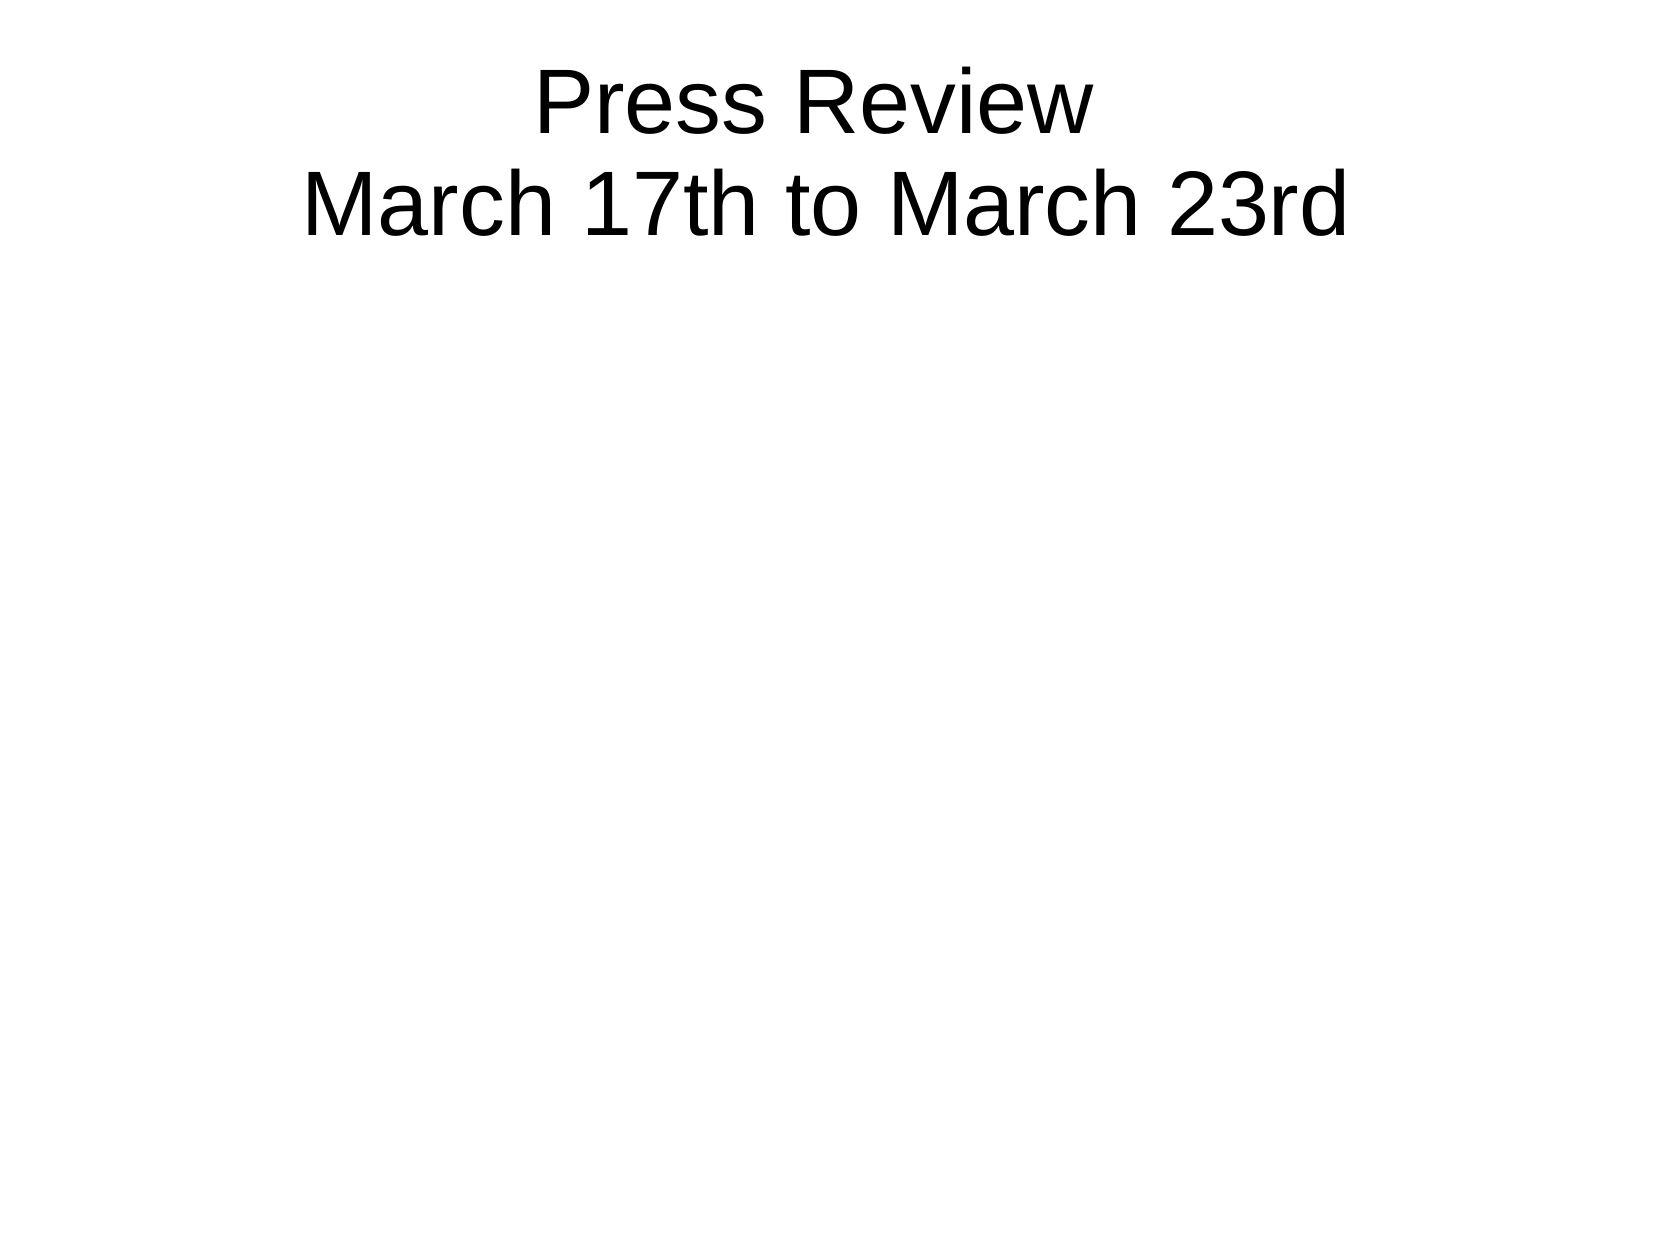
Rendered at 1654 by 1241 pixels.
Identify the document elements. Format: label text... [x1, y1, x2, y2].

title Press Review March 17th to March 23rd [82, 49, 1571, 257]
